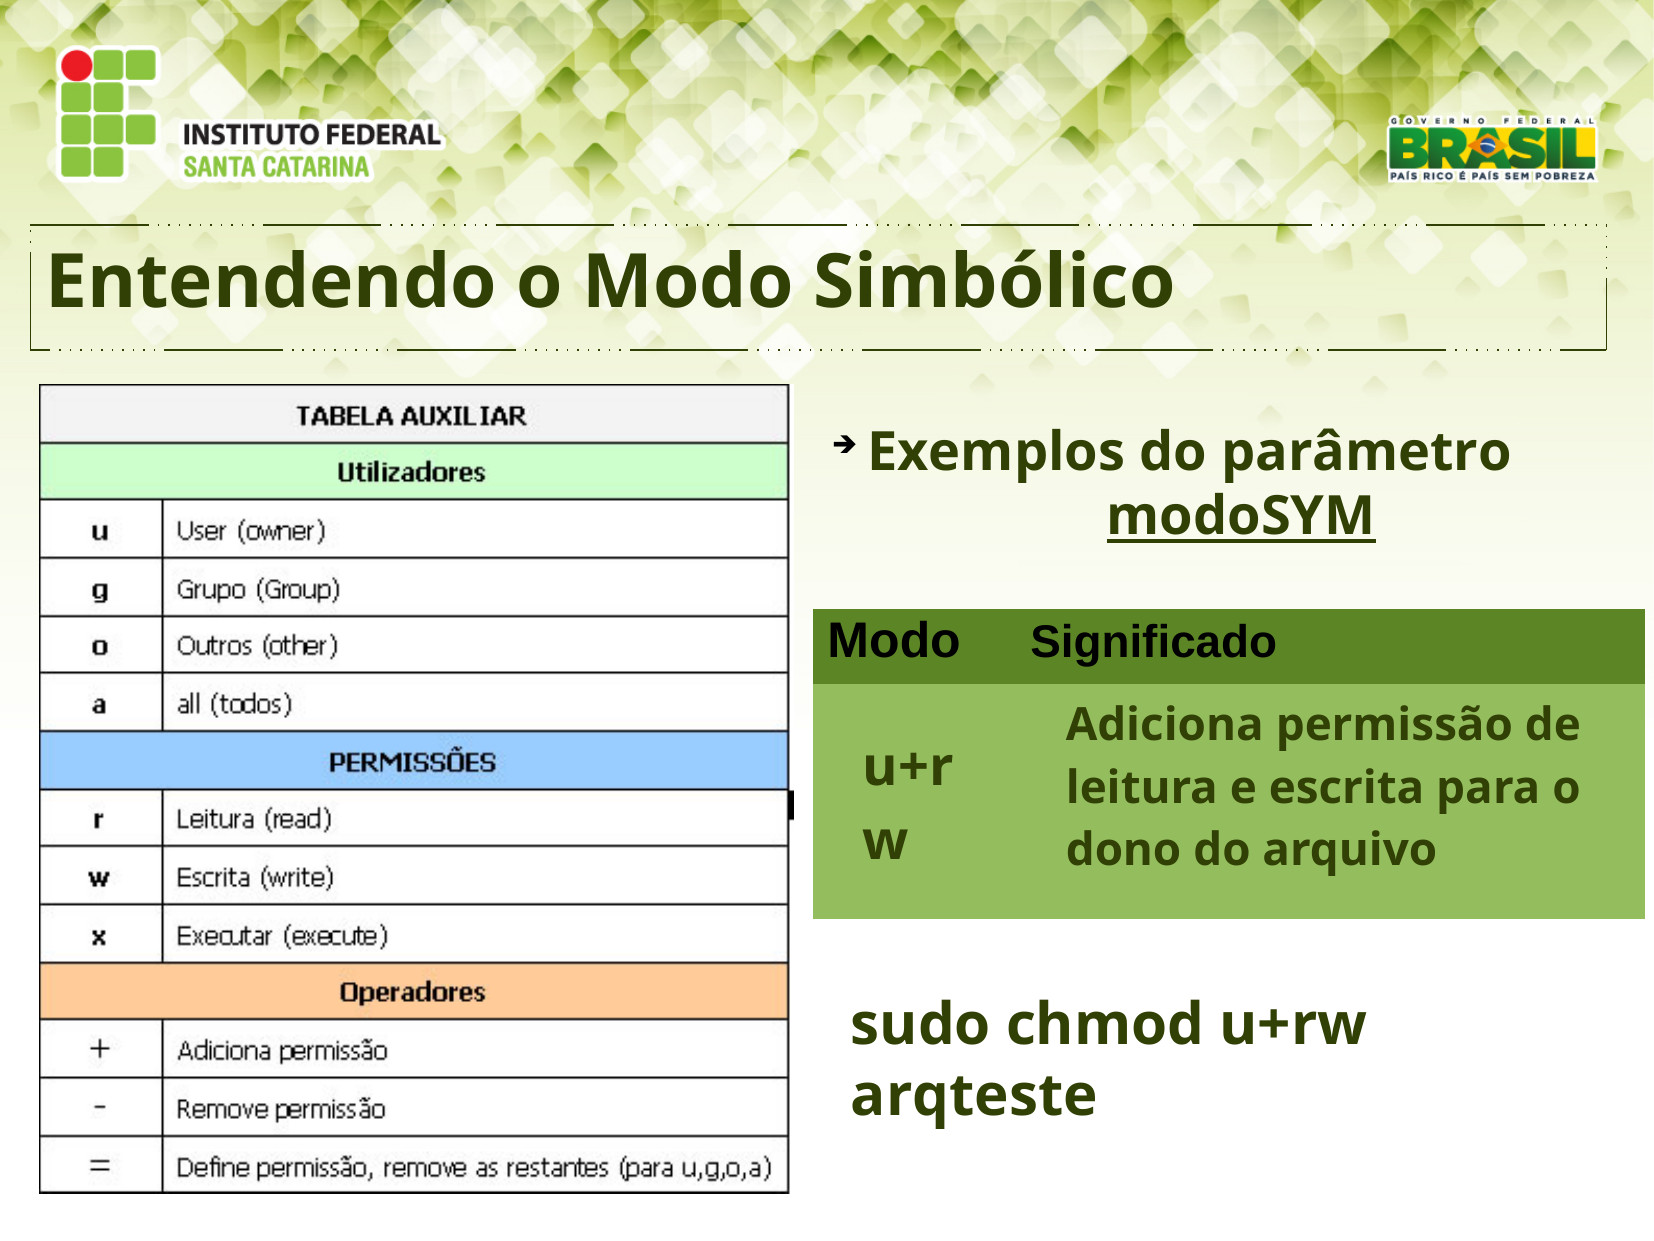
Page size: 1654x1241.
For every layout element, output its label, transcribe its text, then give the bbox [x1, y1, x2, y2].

table_header Modo [813, 609, 1016, 684]
table_cell u+rw [813, 684, 1016, 919]
text_box sudo chmod u+rw arqteste [800, 979, 1635, 1135]
text_box Entendendo o Modo Simbólico [30, 225, 1607, 351]
table_header Significado [1016, 609, 1645, 684]
text_box Exemplos do parâmetro modoSYM [817, 408, 1631, 609]
table_cell Adiciona permissão de leitura e escrita para o dono do arquivo [1016, 684, 1645, 919]
picture [0, 0, 1654, 1241]
